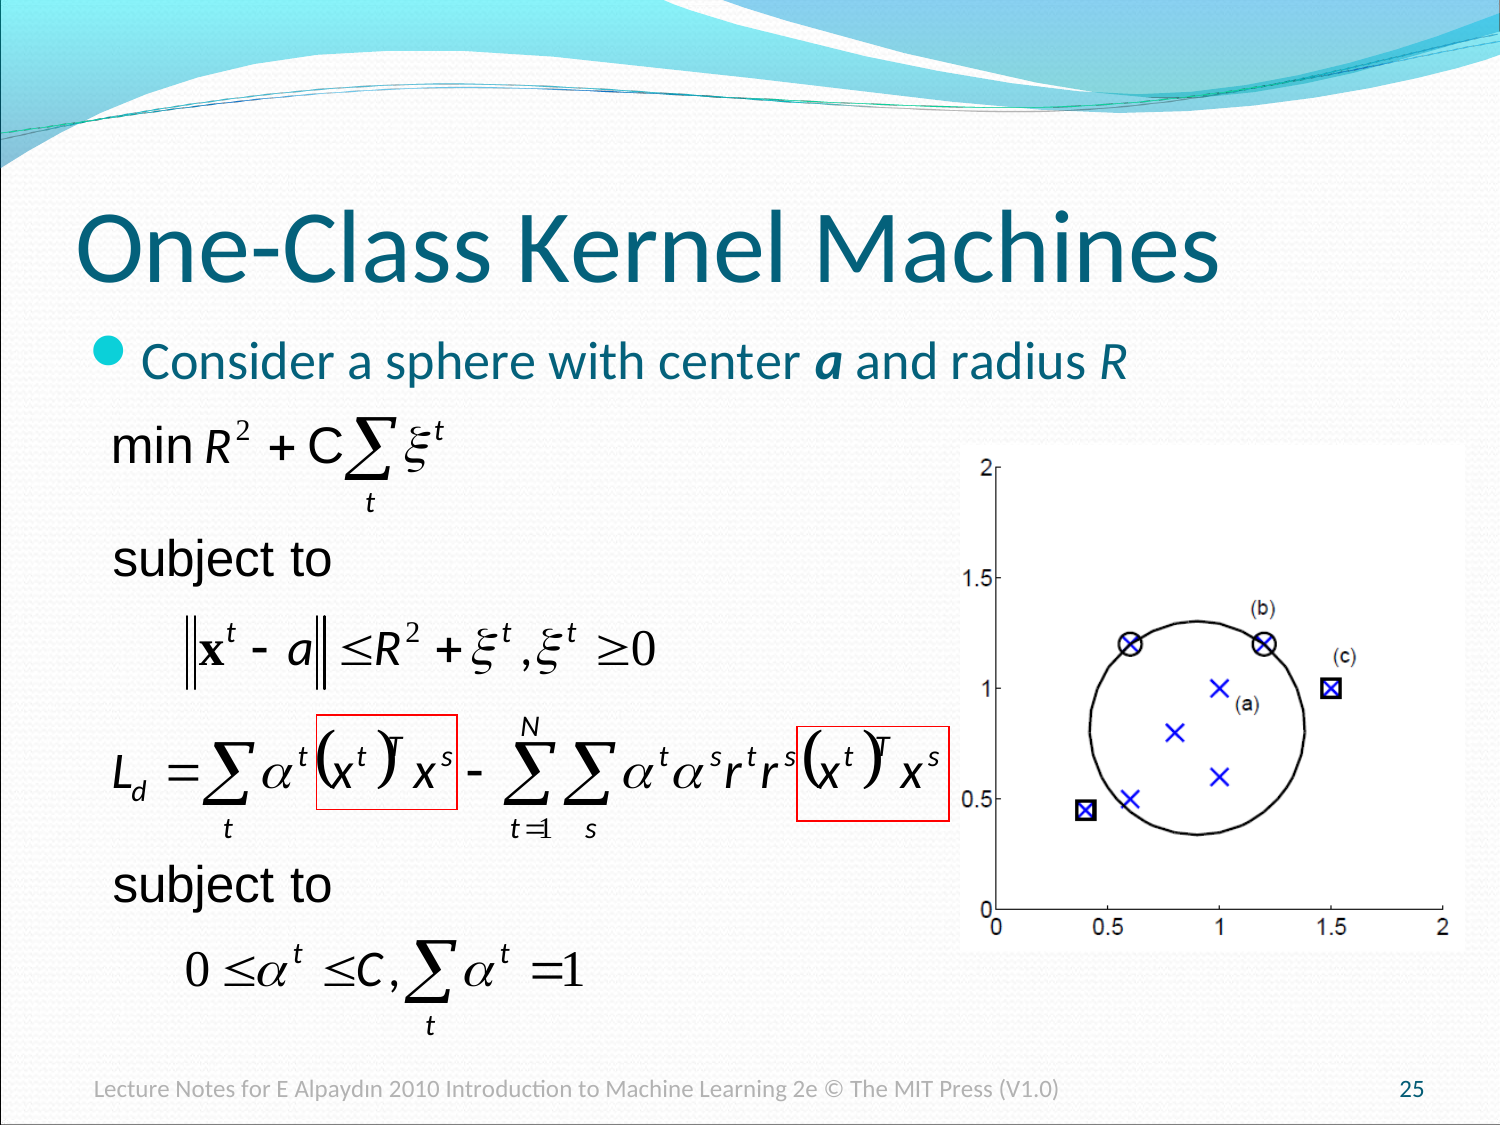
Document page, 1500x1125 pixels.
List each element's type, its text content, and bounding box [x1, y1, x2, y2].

text_box Lecture Notes for E Alpaydın 2010 Introduction to Machine Learning 2e © The MIT Press (V1.0) [93, 1042, 1254, 1103]
text_box Consider a sphere with center a and radius R [75, 317, 1426, 1038]
picture [0, 0, 1500, 1125]
text_box One-Class Kernel Machines [75, 45, 1426, 303]
chart [105, 410, 954, 1042]
text_box <number> [1299, 1042, 1426, 1103]
